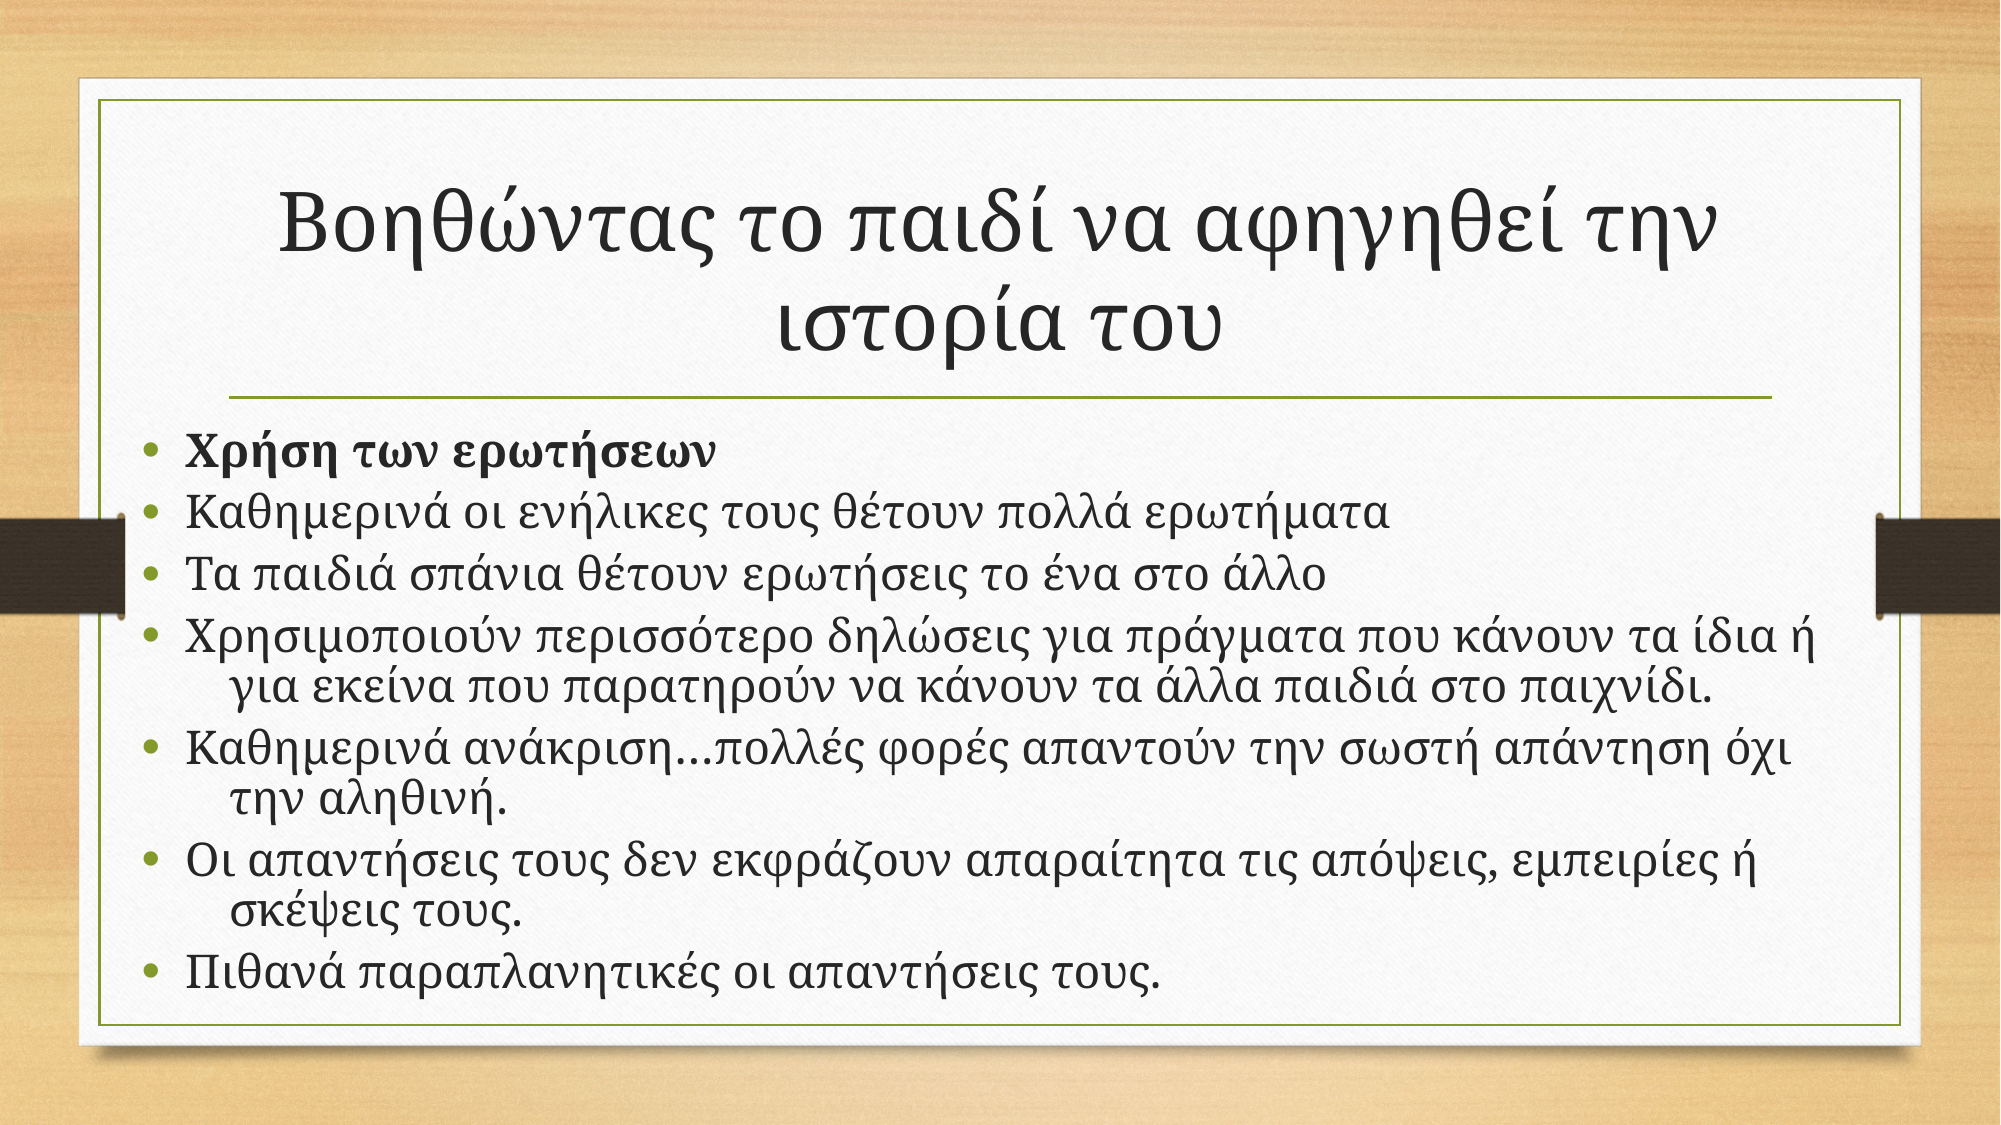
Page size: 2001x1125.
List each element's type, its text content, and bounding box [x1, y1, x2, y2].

title Βοηθώντας το παιδί να αφηγηθεί την ιστορία του [212, 161, 1788, 376]
list Χρήση των ερωτήσεων Καθημερινά οι ενήλικες τους θέτουν πολλά ερωτήματα Τα παιδιά σπάνια θέτουν ερωτήσεις το ένα στο άλλο Χρησιμοποιούν περισσότερο δηλώσεις για πράγματα που κάνουν τα ίδια ή για εκείνα που παρατηρούν να κάνουν τα άλλα παιδιά στο παιχνίδι. Καθημερινά ανάκριση…πολλές φορές απαντούν την σωστή απάντηση όχι την αληθινή. Οι απαντήσεις τους δεν εκφράζουν απαραίτητα τις απόψεις, εμπειρίες ή σκέψεις τους. Πιθανά παραπλανητικές οι απαντήσεις τους. [126, 419, 1889, 1017]
